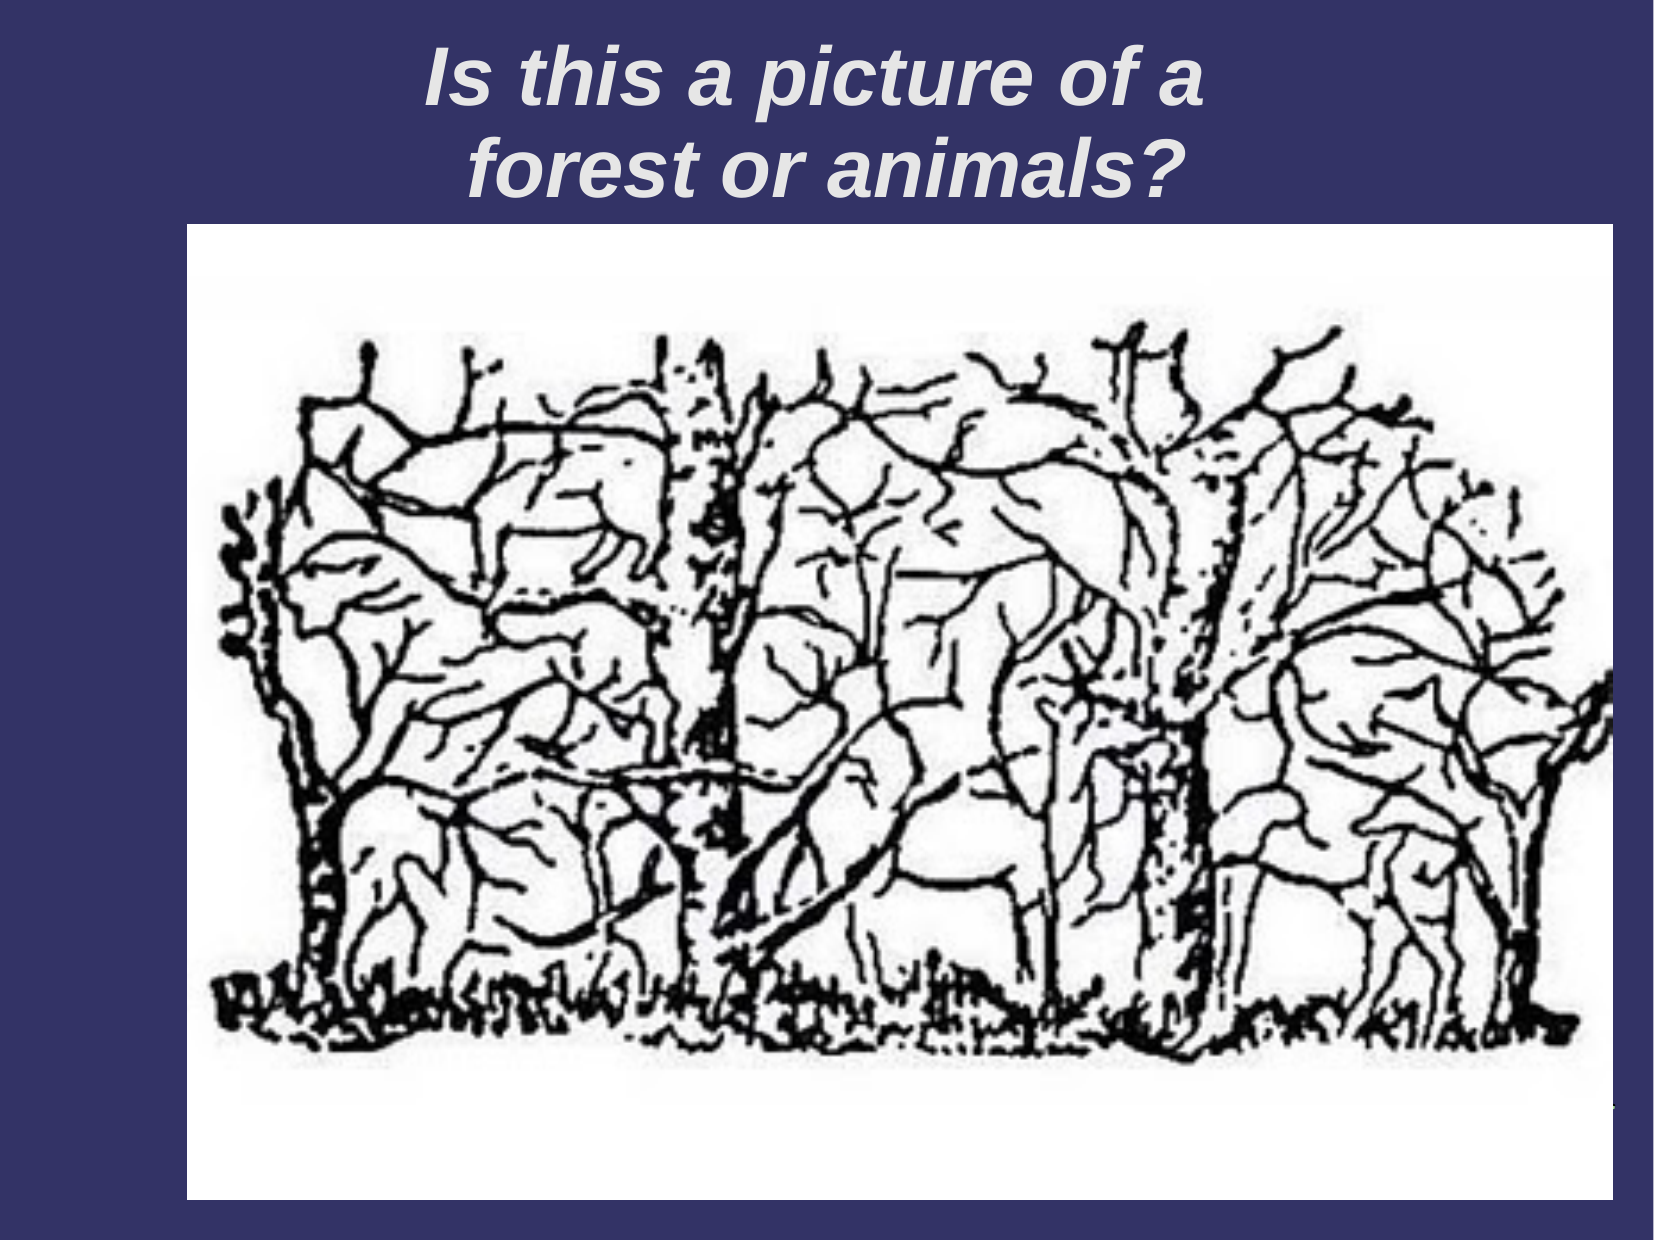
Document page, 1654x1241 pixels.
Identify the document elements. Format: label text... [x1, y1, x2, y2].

title Is this a picture of a forest or animals? [121, 26, 1534, 219]
picture [187, 224, 1613, 1201]
